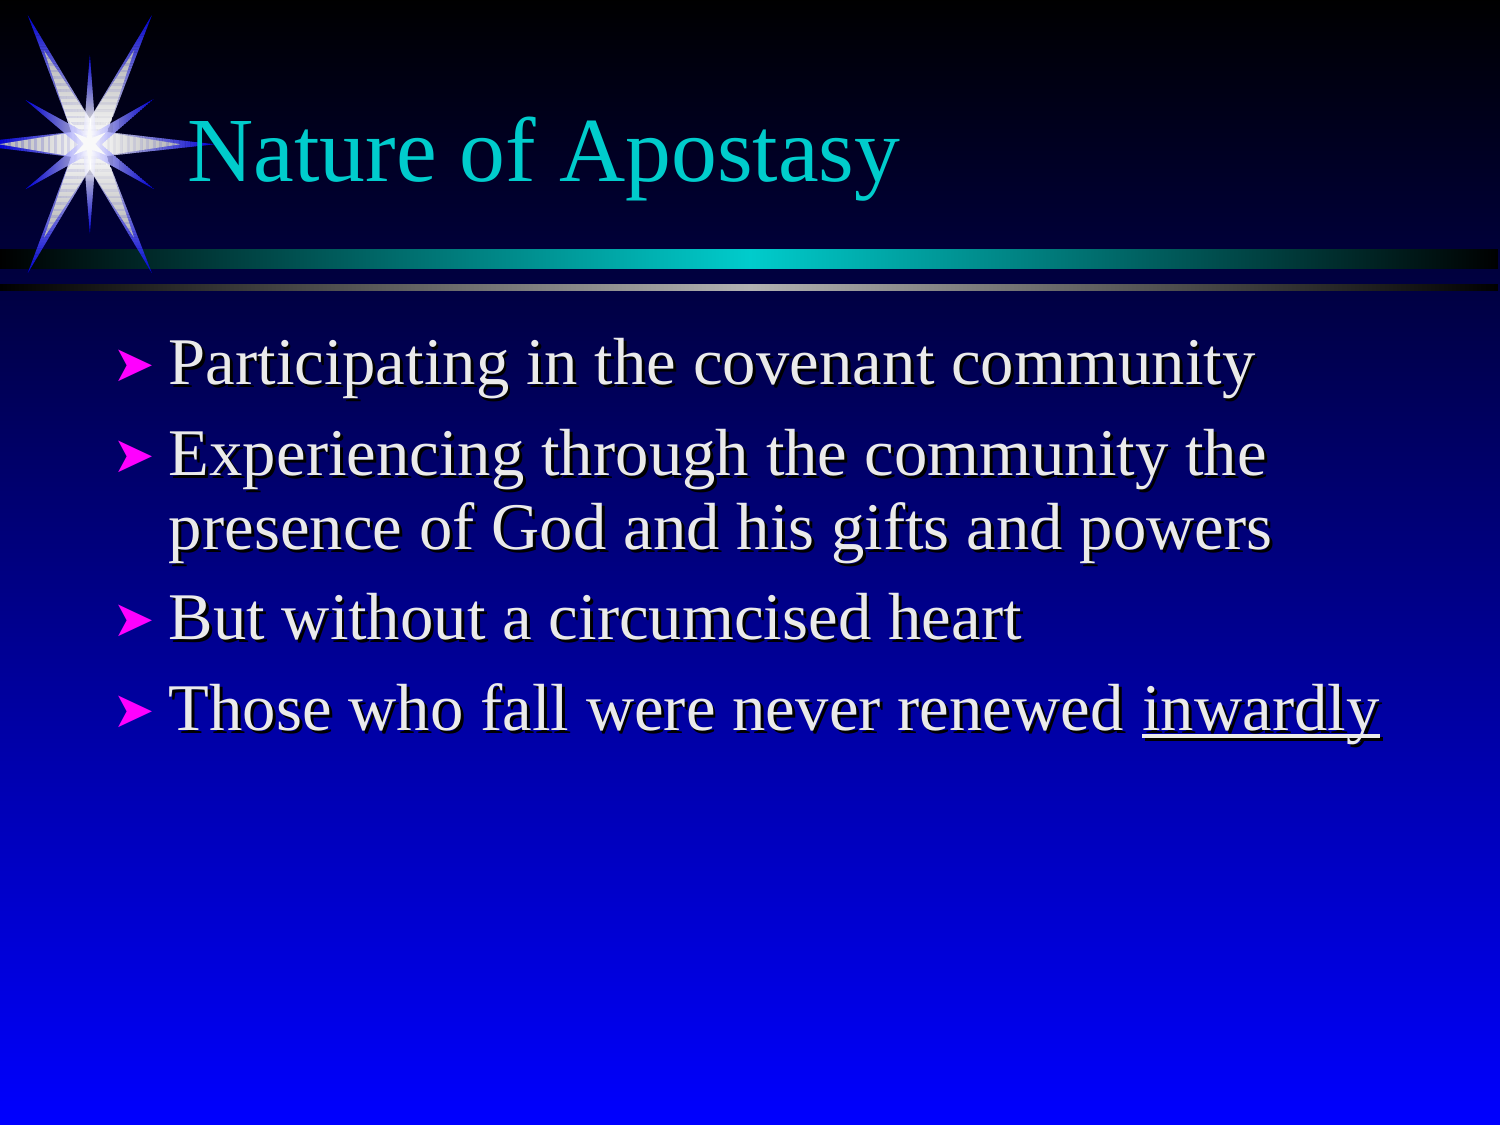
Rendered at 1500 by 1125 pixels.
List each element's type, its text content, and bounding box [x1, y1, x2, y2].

list Participating in the covenant community Experiencing through the community the presence of God and his gifts and powers But without a circumcised heart Those who fall were never renewed inwardly [112, 324, 1388, 1001]
title Nature of Apostasy [187, 56, 1463, 244]
